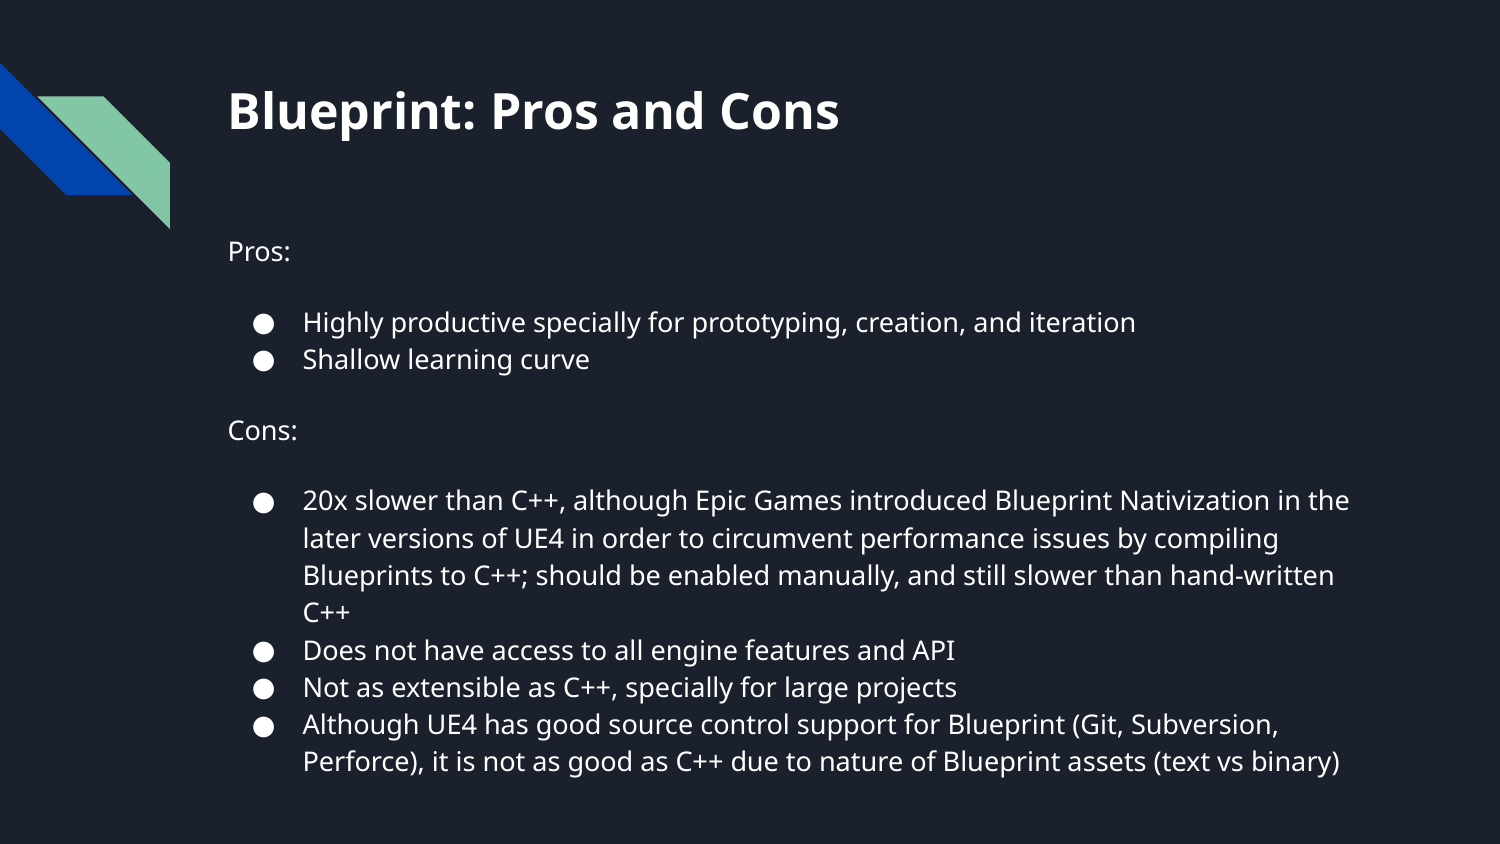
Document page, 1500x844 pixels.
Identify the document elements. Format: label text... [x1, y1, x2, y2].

text_box Pros: Highly productive specially for prototyping, creation, and iteration Shallow learning curve Cons: 20x slower than C++, although Epic Games introduced Blueprint Nativization in the later versions of UE4 in order to circumvent performance issues by compiling Blueprints to C++; should be enabled manually, and still slower than hand-written C++ Does not have access to all engine features and API Not as extensible as C++, specially for large projects Although UE4 has good source control support for Blueprint (Git, Subversion, Perforce), it is not as good as C++ due to nature of Blueprint assets (text vs binary) [212, 214, 1368, 770]
text_box Blueprint: Pros and Cons [212, 64, 1368, 214]
